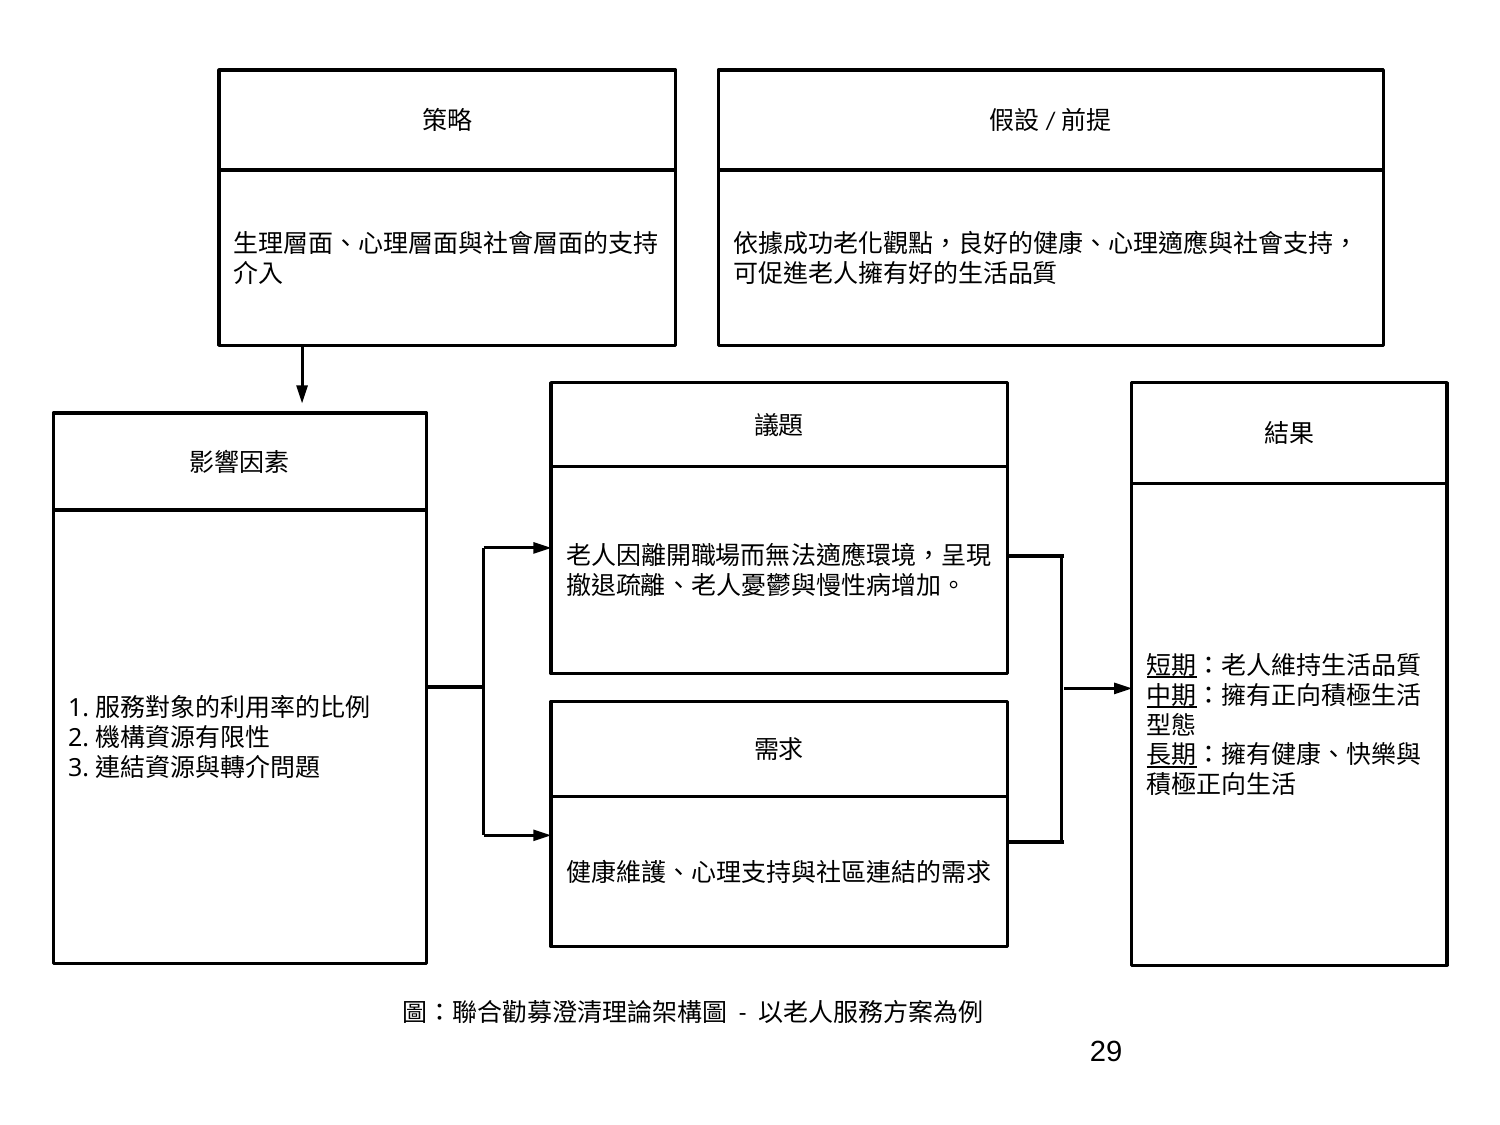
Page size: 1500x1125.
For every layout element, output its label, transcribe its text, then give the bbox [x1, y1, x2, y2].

text_box 依據成功老化觀點，良好的健康、心理適應與社會支持，可促進老人擁有好的生活品質 [718, 170, 1383, 345]
text_box [1074, 1024, 1426, 1103]
text_box 健康維護、心理支持與社區連結的需求 [551, 796, 1007, 947]
text_box 1.服務對象的利用率的比例 2.機構資源有限性 3.連結資源與轉介問題 [53, 510, 427, 964]
text_box 生理層面、心理層面與社會層面的支持介入 [219, 170, 676, 345]
text_box 議題 [551, 383, 1007, 466]
text_box 影響因素 [53, 413, 427, 510]
text_box 結果 [1132, 383, 1447, 483]
text_box 圖：聯合勸募澄清理論架構圖 - 以老人服務方案為例 [387, 988, 1076, 1050]
text_box 假設/前提 [718, 70, 1383, 170]
text_box 需求 [551, 702, 1007, 796]
text_box 策略 [219, 70, 676, 170]
text_box 短期：老人維持生活品質 中期：擁有正向積極生活型態 長期：擁有健康、快樂與積極正向生活 [1132, 483, 1447, 965]
text_box 老人因離開職場而無法適應環境，呈現撤退疏離、老人憂鬱與慢性病增加。 [551, 466, 1007, 674]
